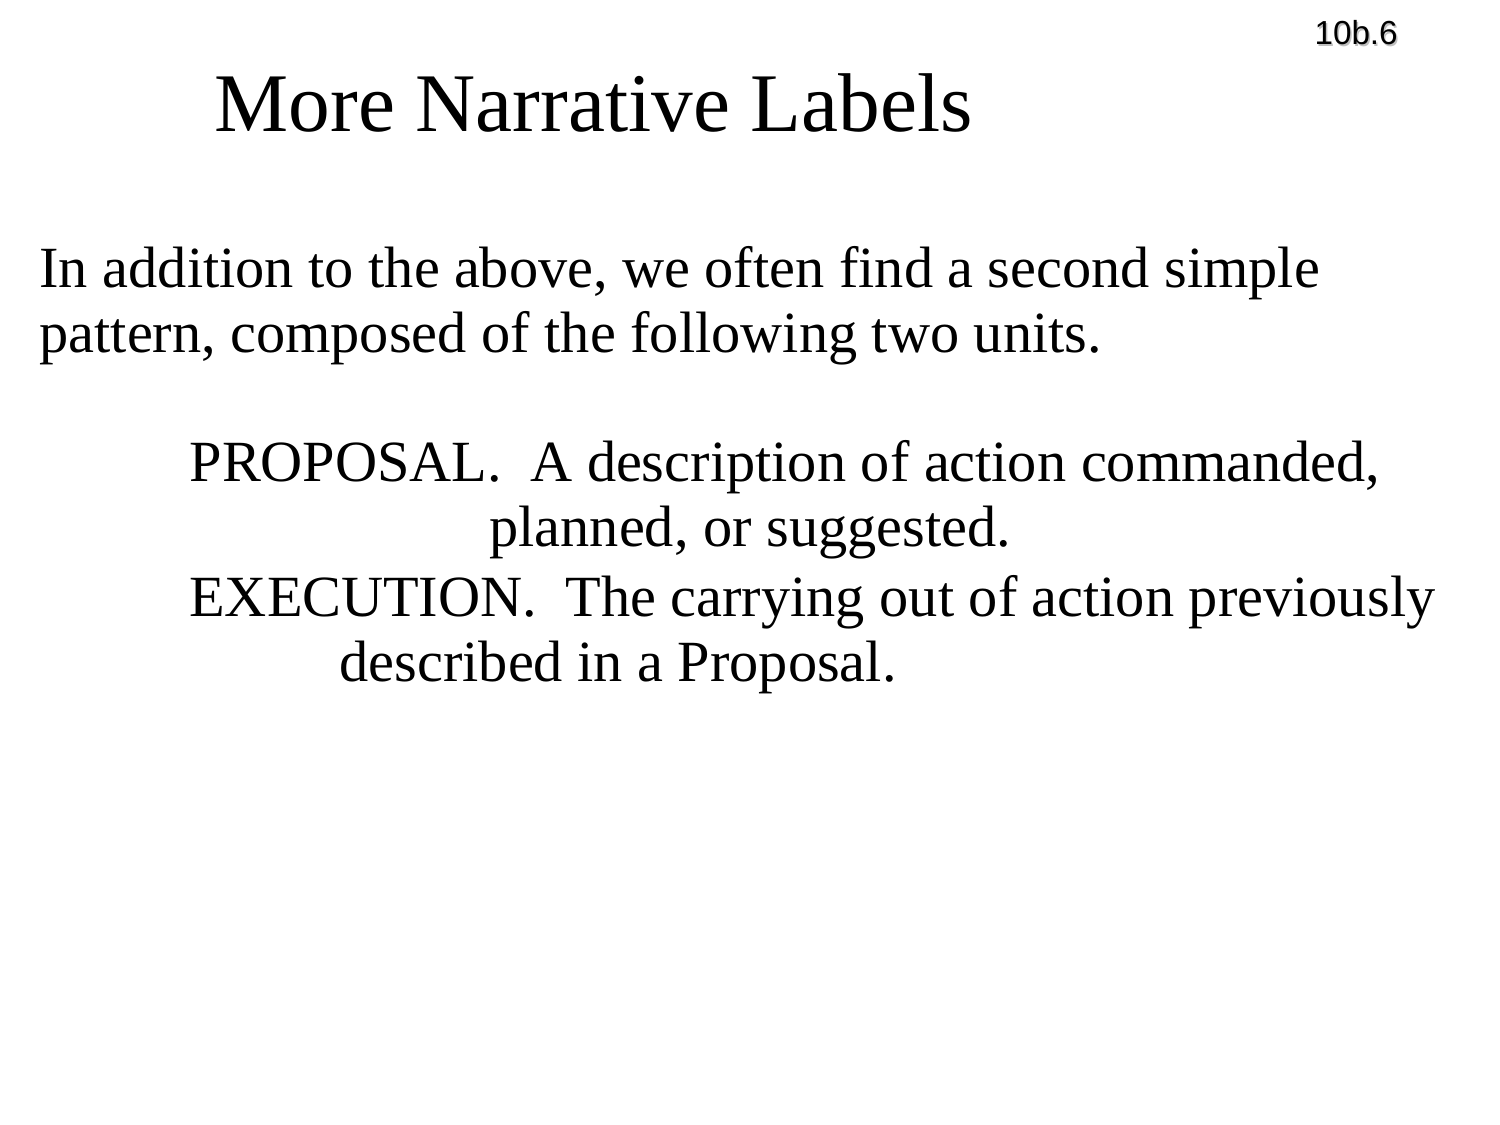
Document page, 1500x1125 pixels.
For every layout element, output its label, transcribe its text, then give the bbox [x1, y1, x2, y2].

text_box In addition to the above, we often find a second simple pattern, composed of the following two units. PROPOSAL. A description of action commanded, planned, or suggested. EXECUTION. The carrying out of action previously described in a Proposal. [24, 228, 1500, 874]
text_box More Narrative Labels [199, 49, 1000, 158]
text_box 10b.6 [1299, 7, 1488, 60]
